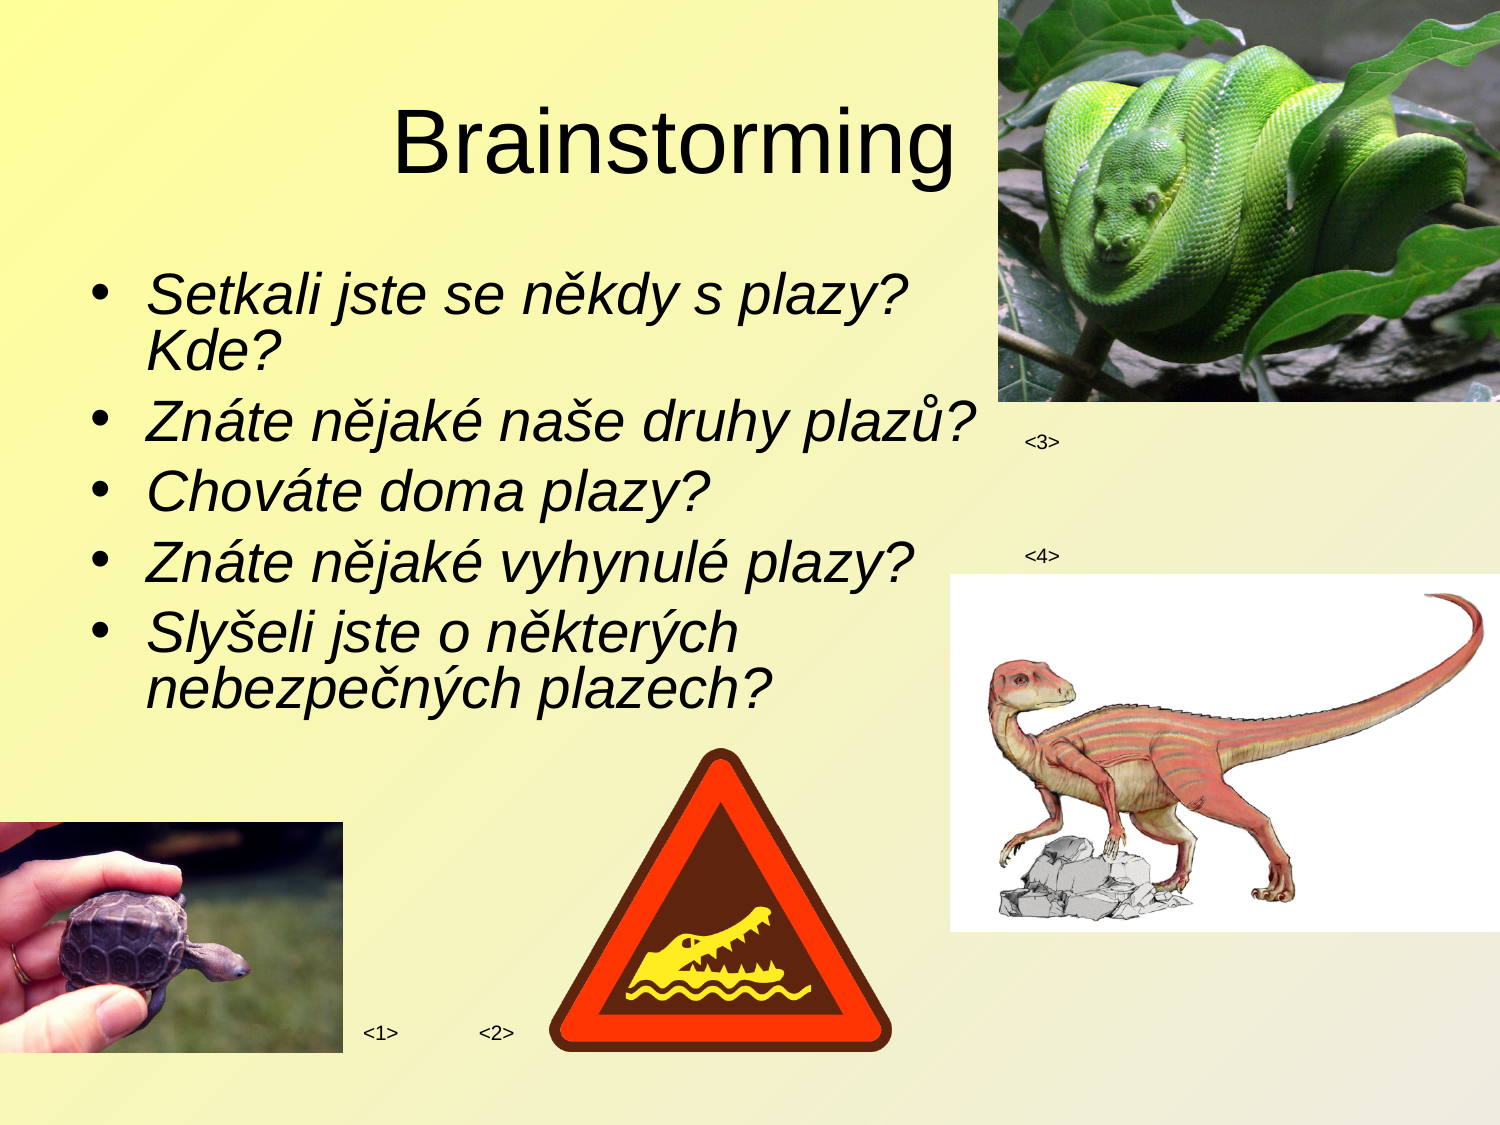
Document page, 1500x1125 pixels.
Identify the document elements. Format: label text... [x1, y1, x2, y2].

text_box <3> <4> [1009, 420, 1329, 574]
picture [998, 0, 1500, 402]
list Setkali jste se někdy s plazy? Kde? Znáte nějaké naše druhy plazů? Chováte doma plazy? Znáte nějaké vyhynulé plazy? Slyšeli jste o některých nebezpečných plazech? [74, 262, 1046, 728]
title Brainstorming [0, 42, 998, 231]
text_box <1> <2> [348, 1011, 549, 1052]
picture [0, 822, 343, 1053]
picture [950, 574, 1500, 932]
picture [549, 748, 892, 1052]
